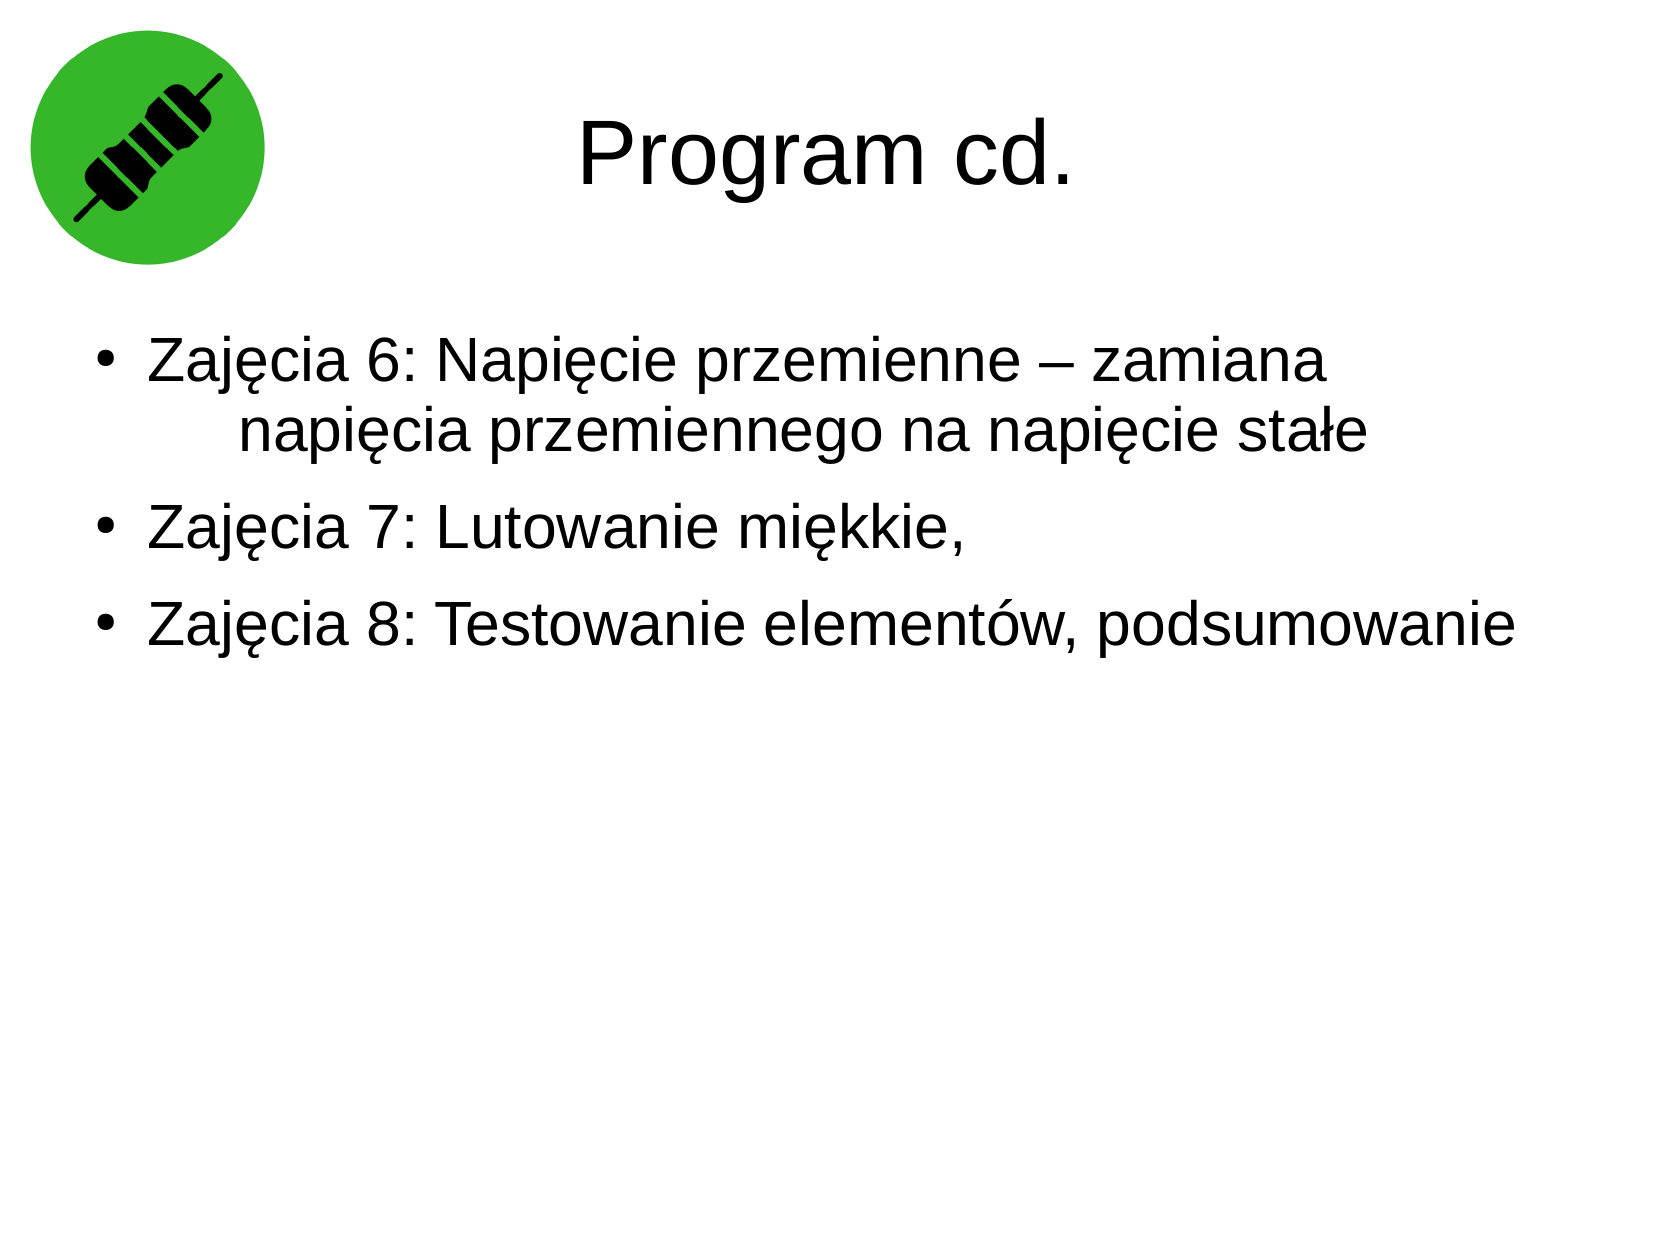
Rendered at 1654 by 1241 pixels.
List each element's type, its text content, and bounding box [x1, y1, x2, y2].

title Program cd. [266, 49, 1571, 257]
list Zajęcia 6: Napięcie przemienne – zamiana napięcia przemiennego na napięcie stałe Zajęcia 7: Lutowanie miękkie, Zajęcia 8: Testowanie elementów, podsumowanie [76, 324, 1565, 1045]
picture [29, 29, 266, 266]
